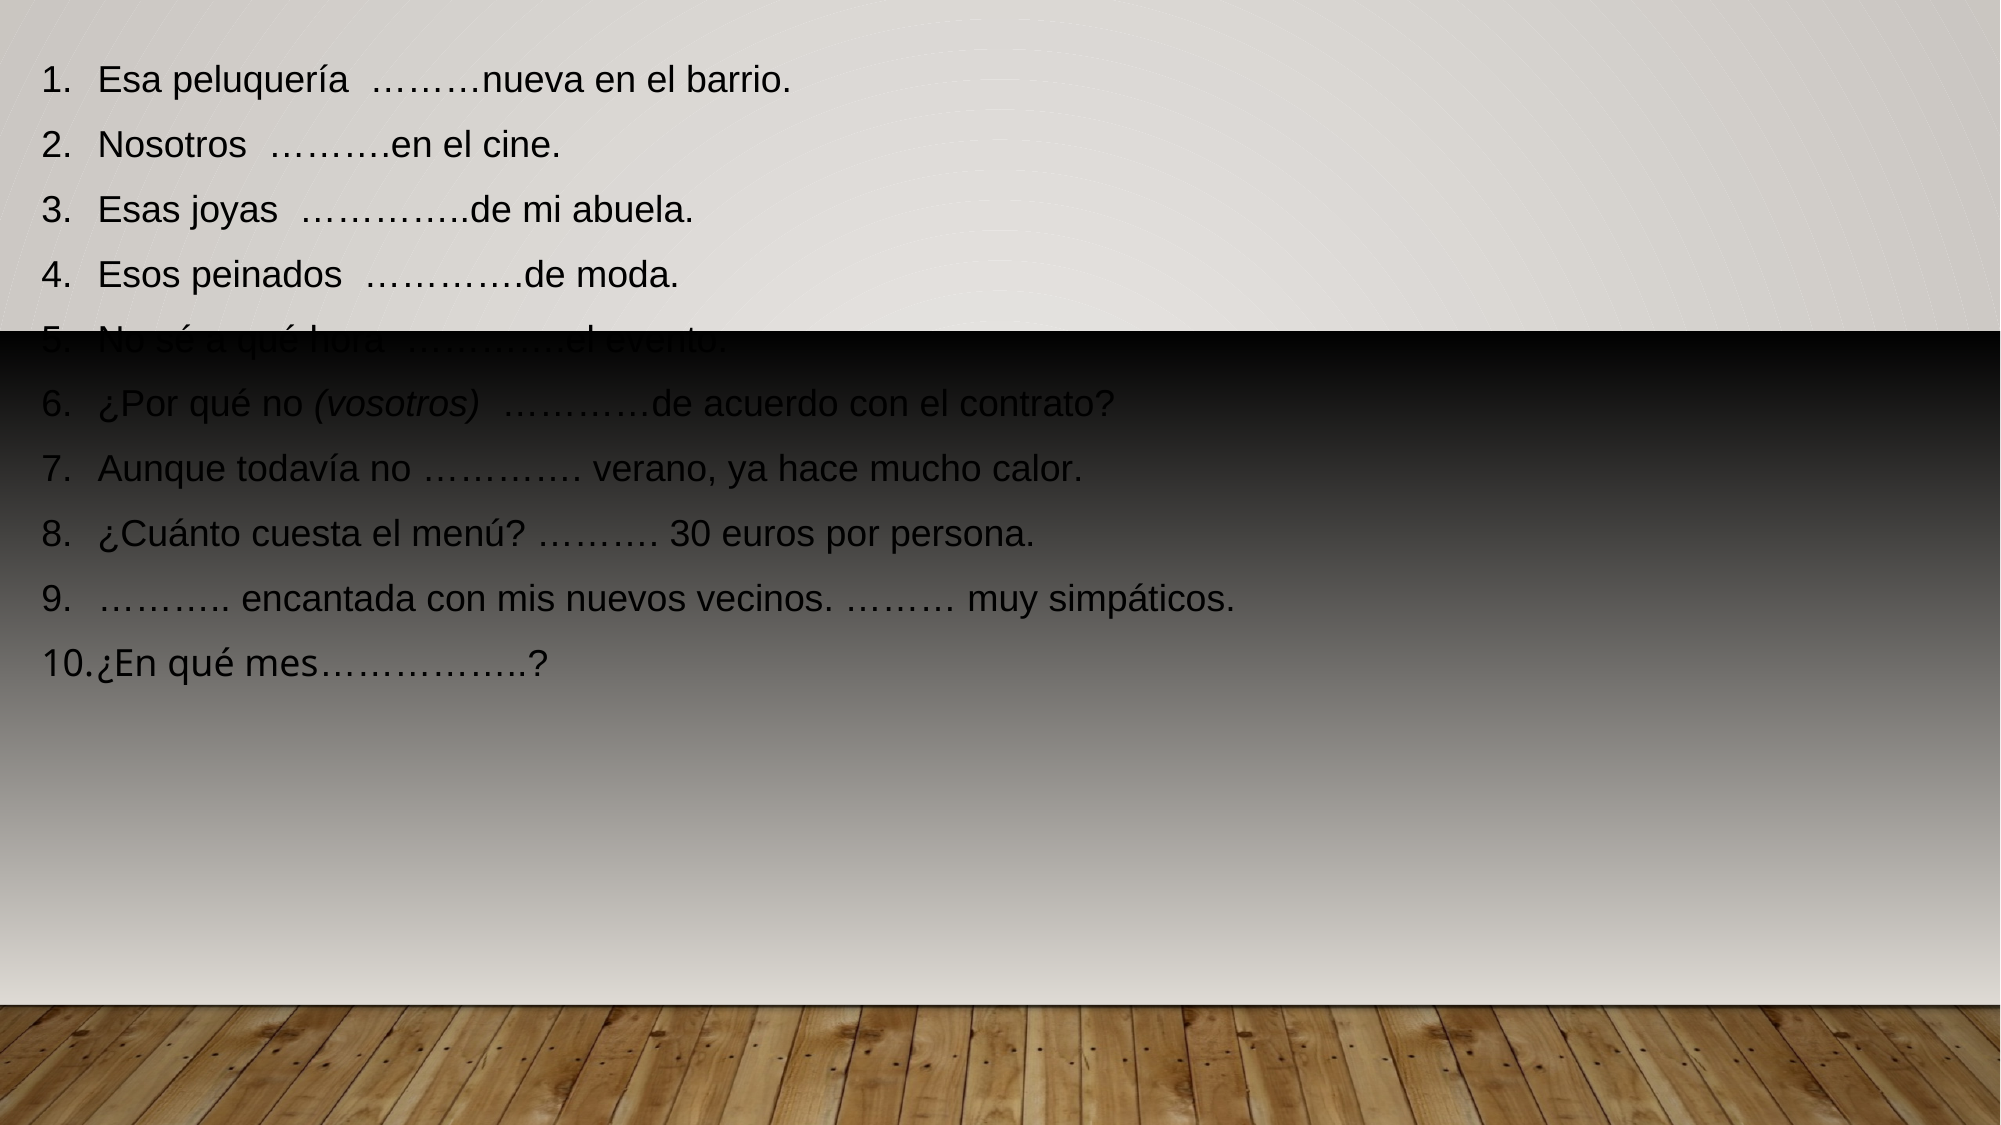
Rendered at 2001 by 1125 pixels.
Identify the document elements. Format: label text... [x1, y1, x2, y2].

text_box Esa peluquería ………nueva en el barrio. Nosotros ……….en el cine. Esas joyas …………..de mi abuela. Esos peinados ………….de moda. No sé a qué hora ………….el evento. ¿Por qué no (vosotros) …………de acuerdo con el contrato? Aunque todavía no …………. verano, ya hace mucho calor. ¿Cuánto cuesta el menú? ………. 30 euros por persona. ……….. encantada con mis nuevos vecinos. ……… muy simpáticos. ¿En qué mes……………..? [26, 44, 1918, 694]
